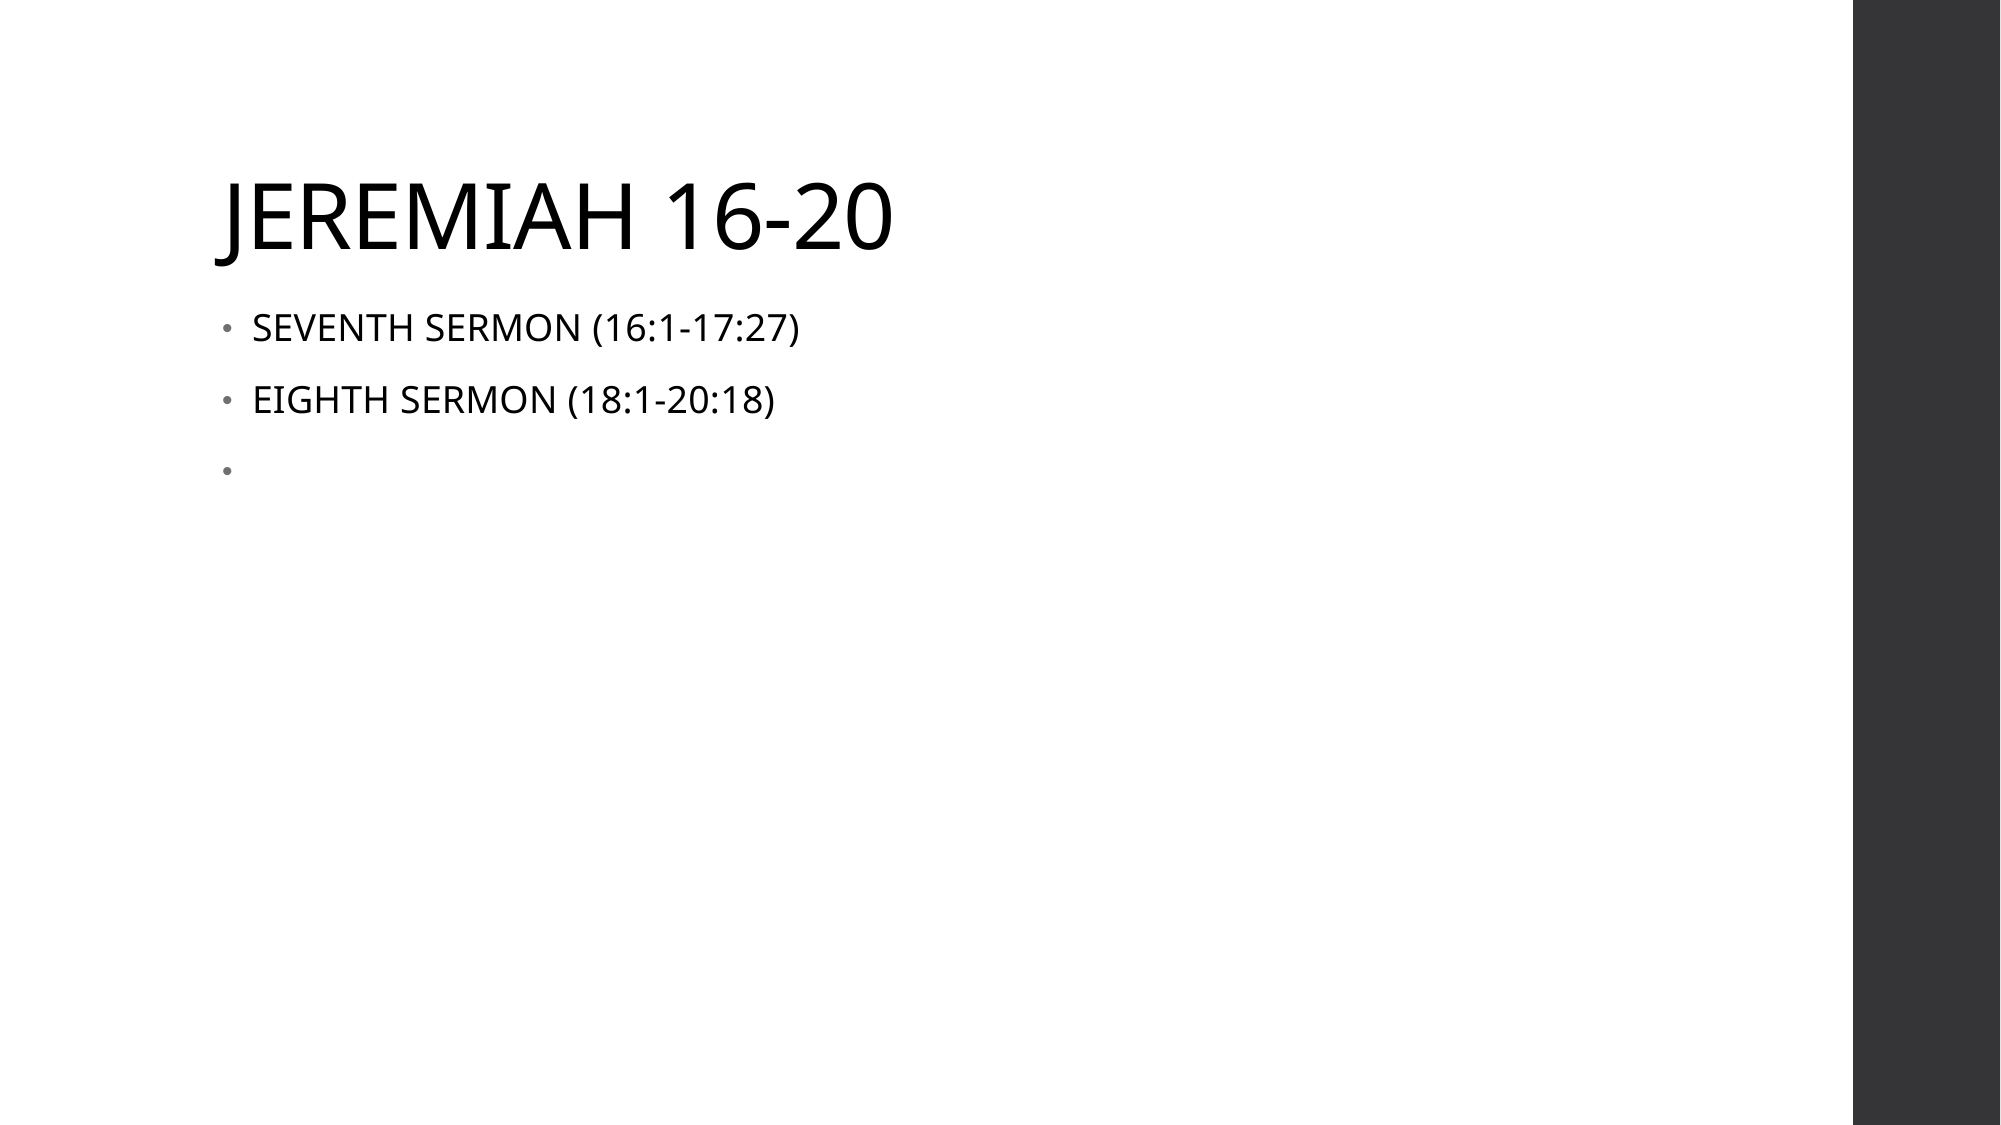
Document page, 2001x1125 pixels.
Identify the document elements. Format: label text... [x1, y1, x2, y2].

list SEVENTH SERMON (16:1-17:27) EIGHTH SERMON (18:1-20:18) [206, 299, 1617, 1014]
title JEREMIAH 16-20 [206, 60, 1797, 278]
